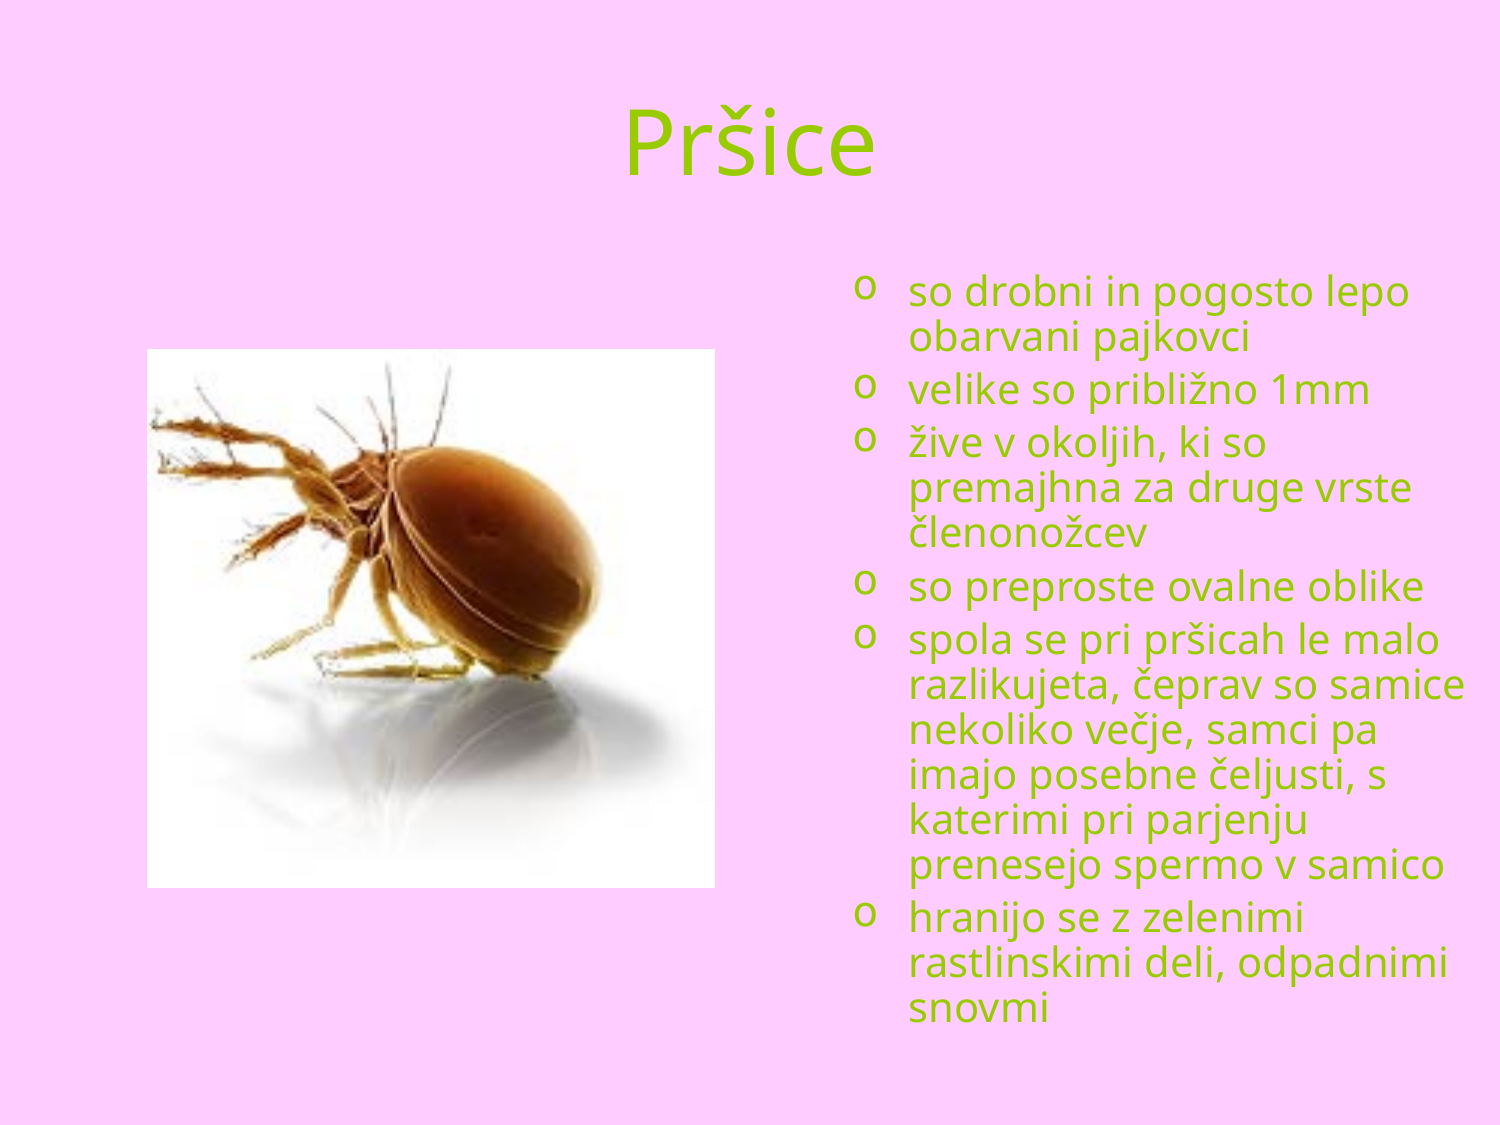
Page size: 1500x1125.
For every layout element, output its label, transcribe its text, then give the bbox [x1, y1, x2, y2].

list so drobni in pogosto lepo obarvani pajkovci velike so približno 1mm žive v okoljih, ki so premajhna za druge vrste členonožcev so preproste ovalne oblike spola se pri pršicah le malo razlikujeta, čeprav so samice nekoliko večje, samci pa imajo posebne čeljusti, s katerimi pri parjenju prenesejo spermo v samico hranijo se z zelenimi rastlinskimi deli, odpadnimi snovmi [837, 262, 1500, 1005]
title Pršice [75, 45, 1425, 233]
picture [147, 349, 715, 888]
